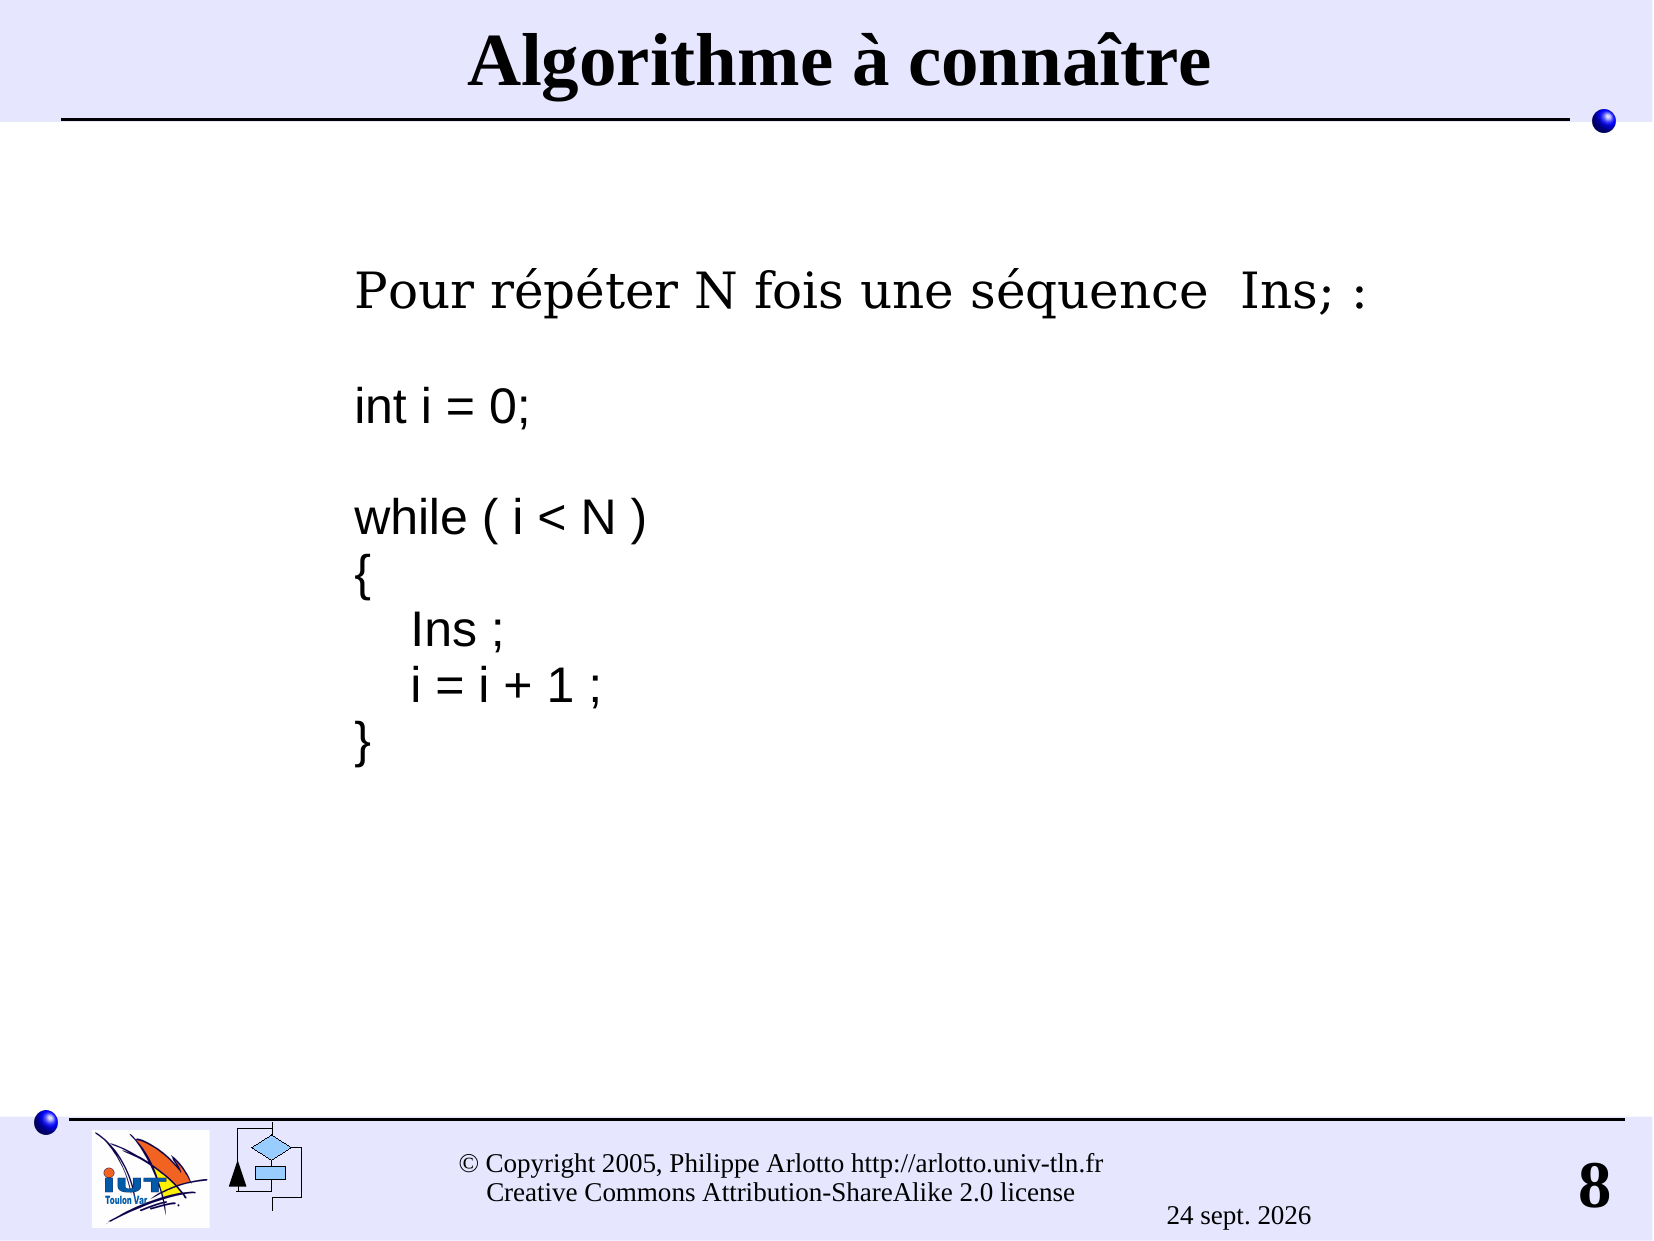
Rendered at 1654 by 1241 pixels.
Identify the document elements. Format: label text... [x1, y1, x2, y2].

text_box Pour répéter N fois une séquence Ins; : int i = 0; while ( i < N ) { Ins ; i = i + 1 ; } [354, 261, 1369, 827]
title Algorithme à connaître [95, 14, 1585, 107]
